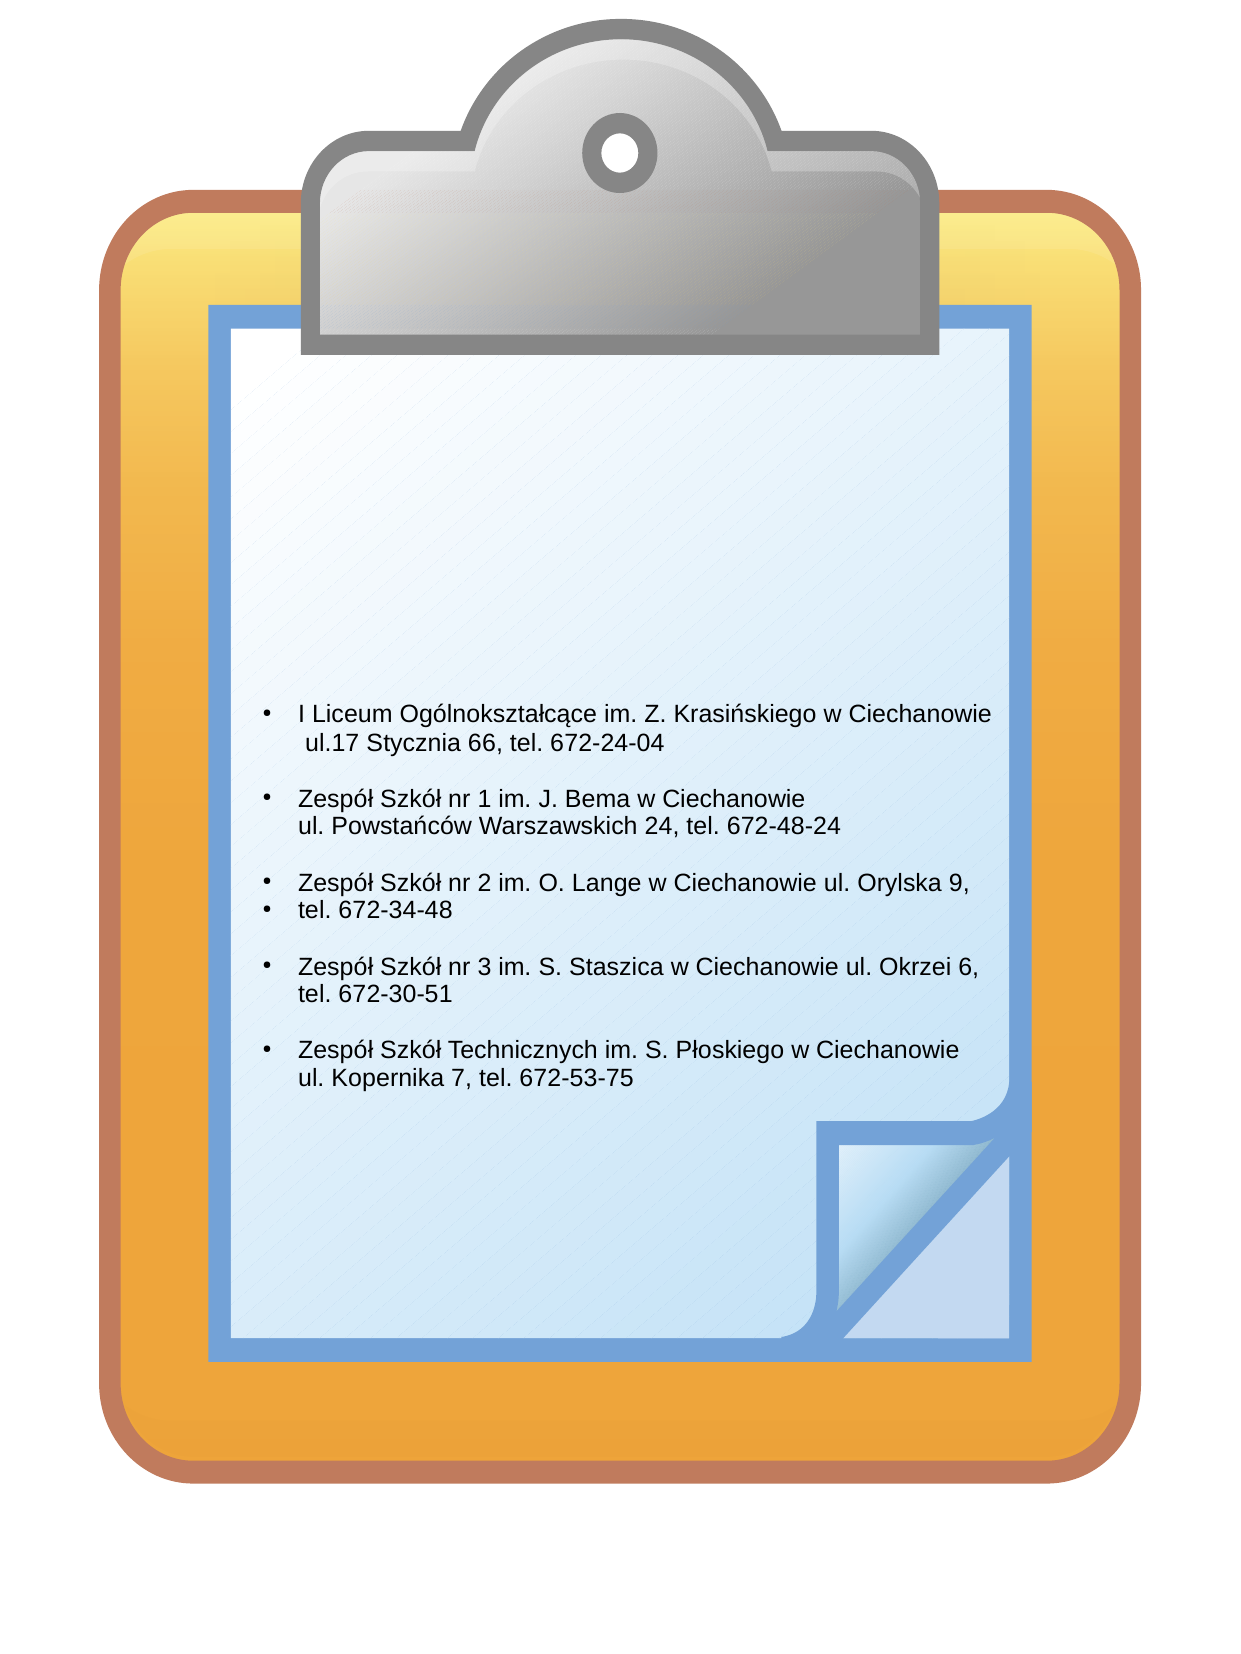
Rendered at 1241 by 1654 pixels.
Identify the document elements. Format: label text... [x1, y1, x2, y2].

text_box I Liceum Ogólnokształcące im. Z. Krasińskiego w Ciechanowie ul.17 Stycznia 66, tel. 672-24-04 Zespół Szkół nr 1 im. J. Bema w Ciechanowie ul. Powstańców Warszawskich 24, tel. 672-48-24 Zespół Szkół nr 2 im. O. Lange w Ciechanowie ul. Orylska 9, tel. 672-34-48 Zespół Szkół nr 3 im. S. Staszica w Ciechanowie ul. Okrzei 6, tel. 672-30-51 Zespół Szkół Technicznych im. S. Płoskiego w Ciechanowie ul. Kopernika 7, tel. 672-53-75 [248, 692, 1241, 1240]
picture [0, 0, 1241, 1548]
